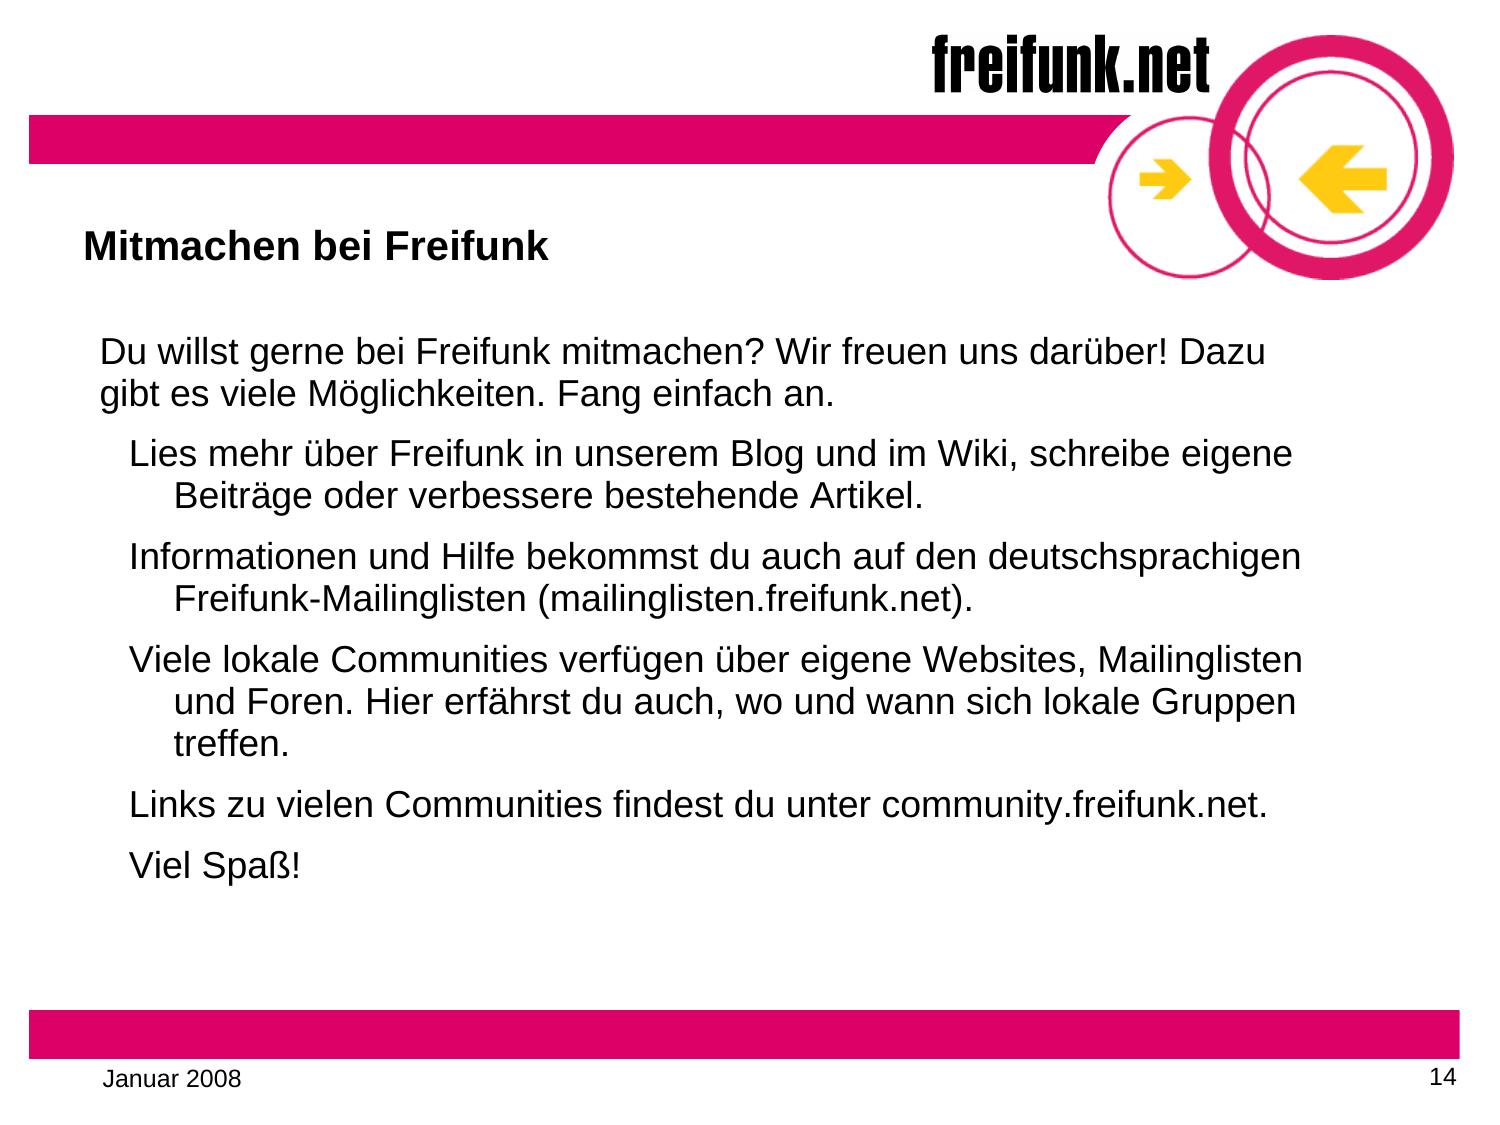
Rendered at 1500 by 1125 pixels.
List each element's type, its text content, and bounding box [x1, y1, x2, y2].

text_box Du willst gerne bei Freifunk mitmachen? Wir freuen uns darüber! Dazu gibt es viele Möglichkeiten. Fang einfach an. Lies mehr über Freifunk in unserem Blog und im Wiki, schreibe eigene Beiträge oder verbessere bestehende Artikel. Informationen und Hilfe bekommst du auch auf den deutschsprachigen Freifunk-Mailinglisten (mailinglisten.freifunk.net). Viele lokale Communities verfügen über eigene Websites, Mailinglisten und Foren. Hier erfährst du auch, wo und wann sich lokale Gruppen treffen. Links zu vielen Communities findest du unter community.freifunk.net. Viel Spaß! [99, 330, 1324, 968]
text_box Mitmachen bei Freifunk [47, 219, 1009, 268]
picture [932, 34, 1454, 280]
